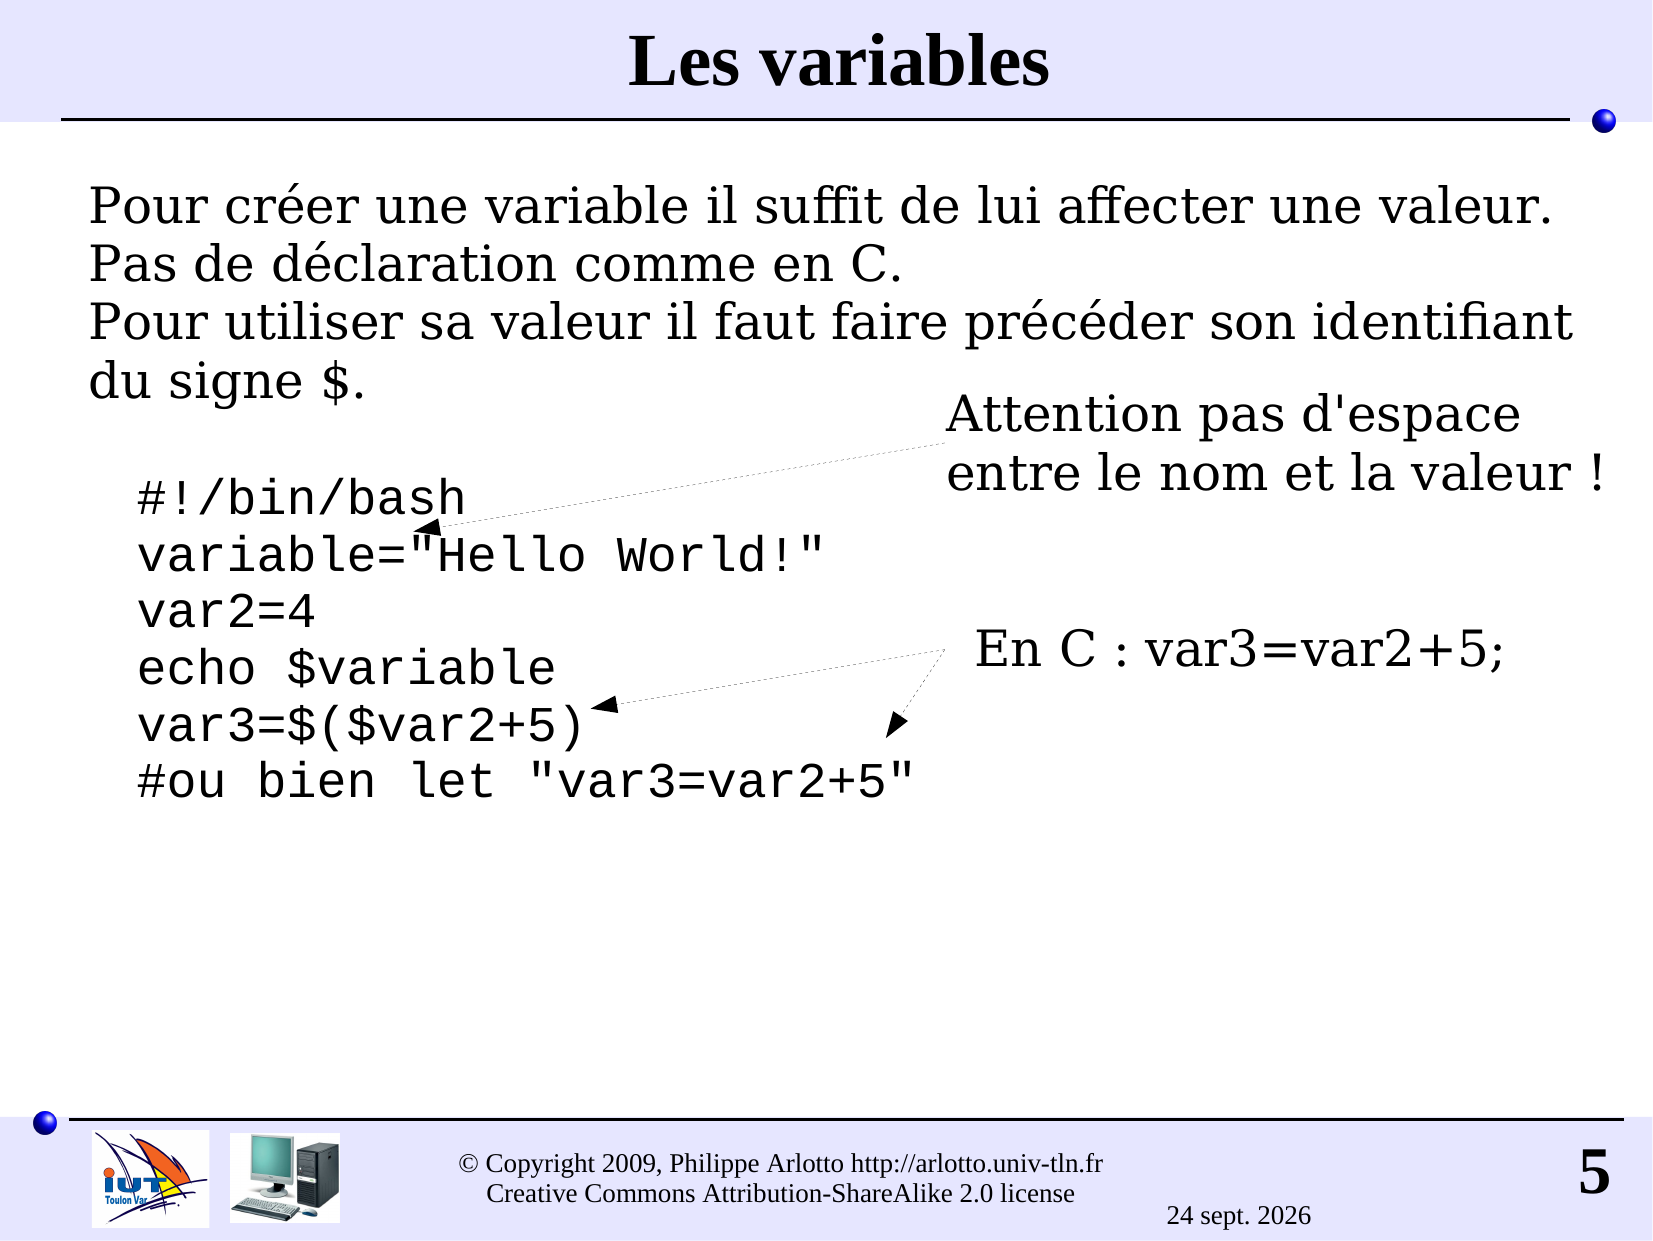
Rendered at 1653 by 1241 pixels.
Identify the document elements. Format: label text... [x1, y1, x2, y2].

text_box En C : var3=var2+5; [974, 620, 1507, 679]
text_box #!/bin/bash variable="Hello World!" var2=4 echo $variable var3=$($var2+5) #ou bien let "var3=var2+5" [136, 472, 917, 870]
text_box Attention pas d'espace entre le nom et la valeur ! [946, 385, 1625, 502]
picture [230, 1133, 340, 1223]
text_box Pour créer une variable il suffit de lui affecter une valeur. Pas de déclaration comme en C. Pour utiliser sa valeur il faut faire précéder son identifiant du signe $. [88, 177, 1593, 411]
title Les variables [95, 11, 1585, 110]
